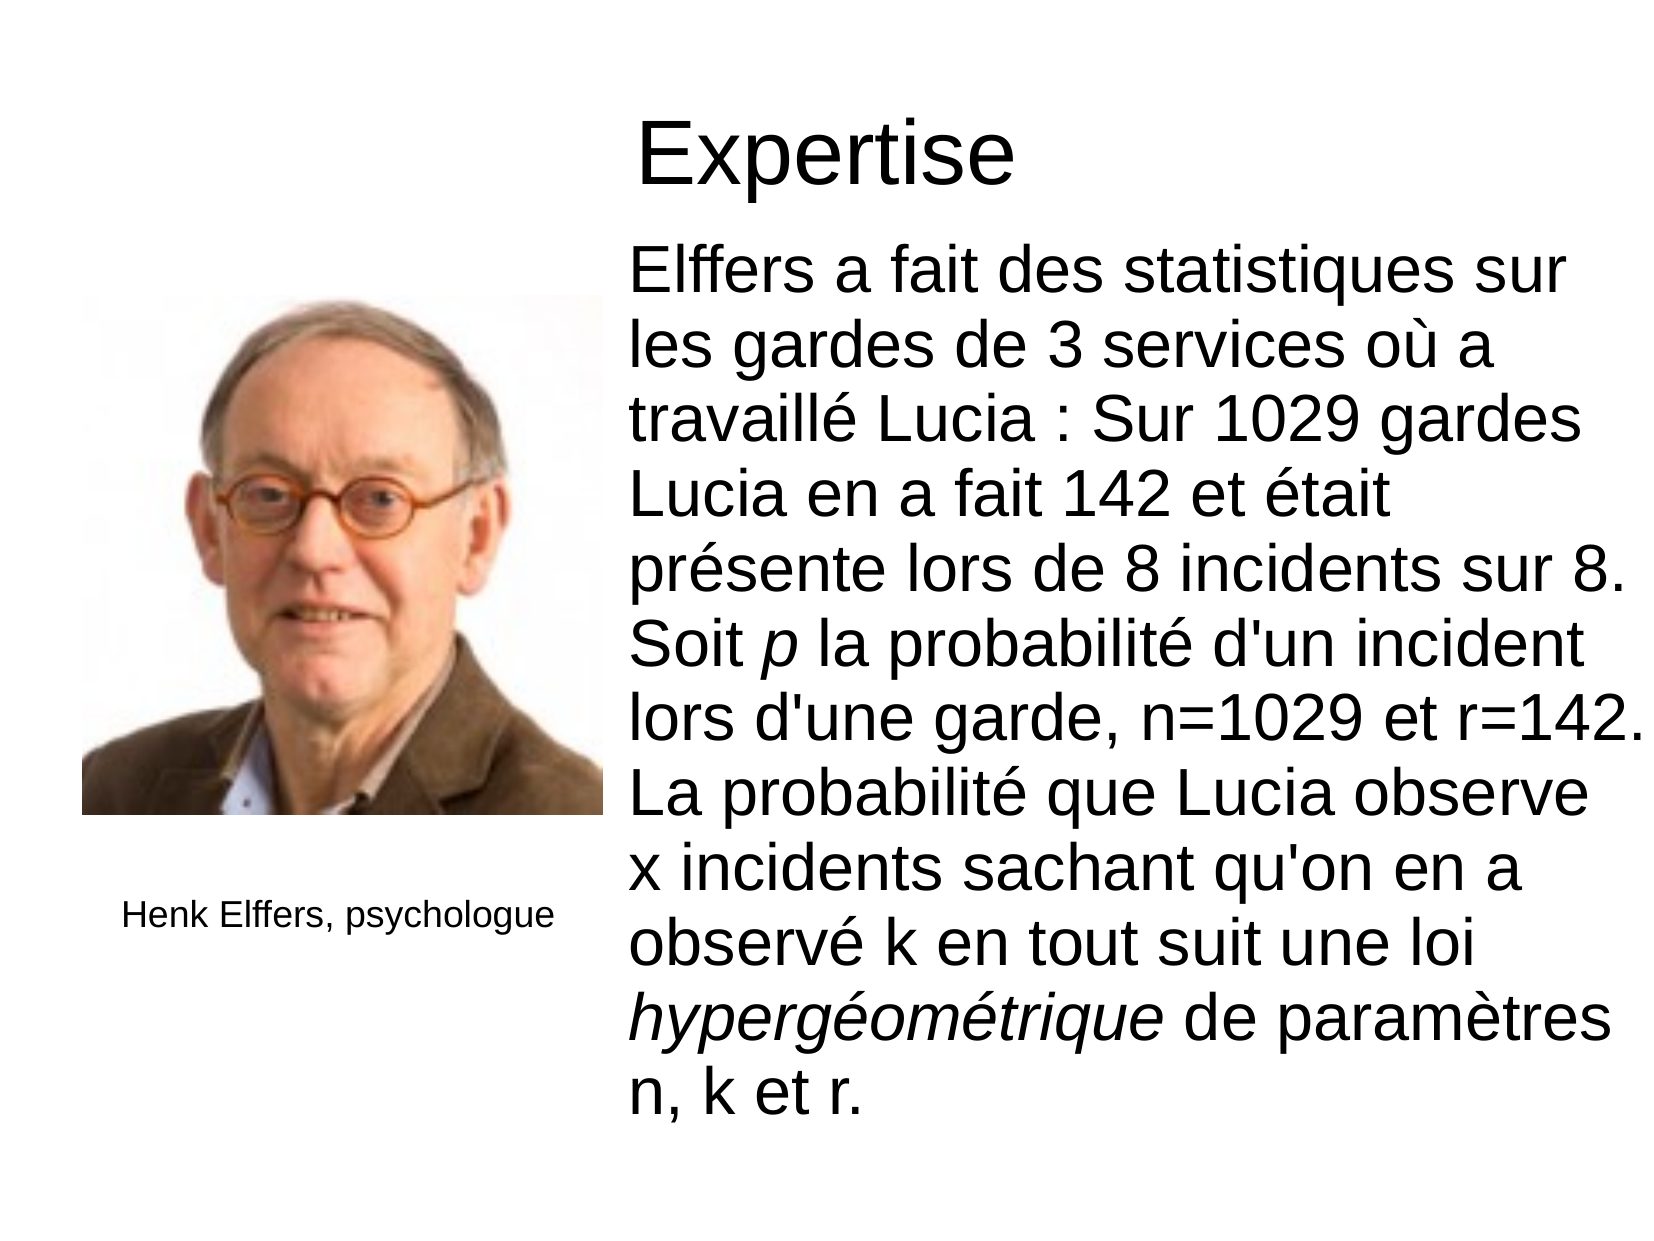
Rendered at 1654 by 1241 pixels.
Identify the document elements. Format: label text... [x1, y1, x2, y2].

picture [82, 295, 603, 815]
text_box Henk Elffers, psychologue [106, 885, 570, 943]
text_box Elffers a fait des statistiques sur les gardes de 3 services où a travaillé Lucia : Sur 1029 gardes Lucia en a fait 142 et était présente lors de 8 incidents sur 8. Soit p la probabilité d'un incident lors d'une garde, n=1029 et r=142. La probabilité que Lucia observe x incidents sachant qu'on en a observé k en tout suit une loi hypergéométrique de paramètres n, k et r. [614, 224, 1654, 1212]
title Expertise [82, 49, 1571, 257]
